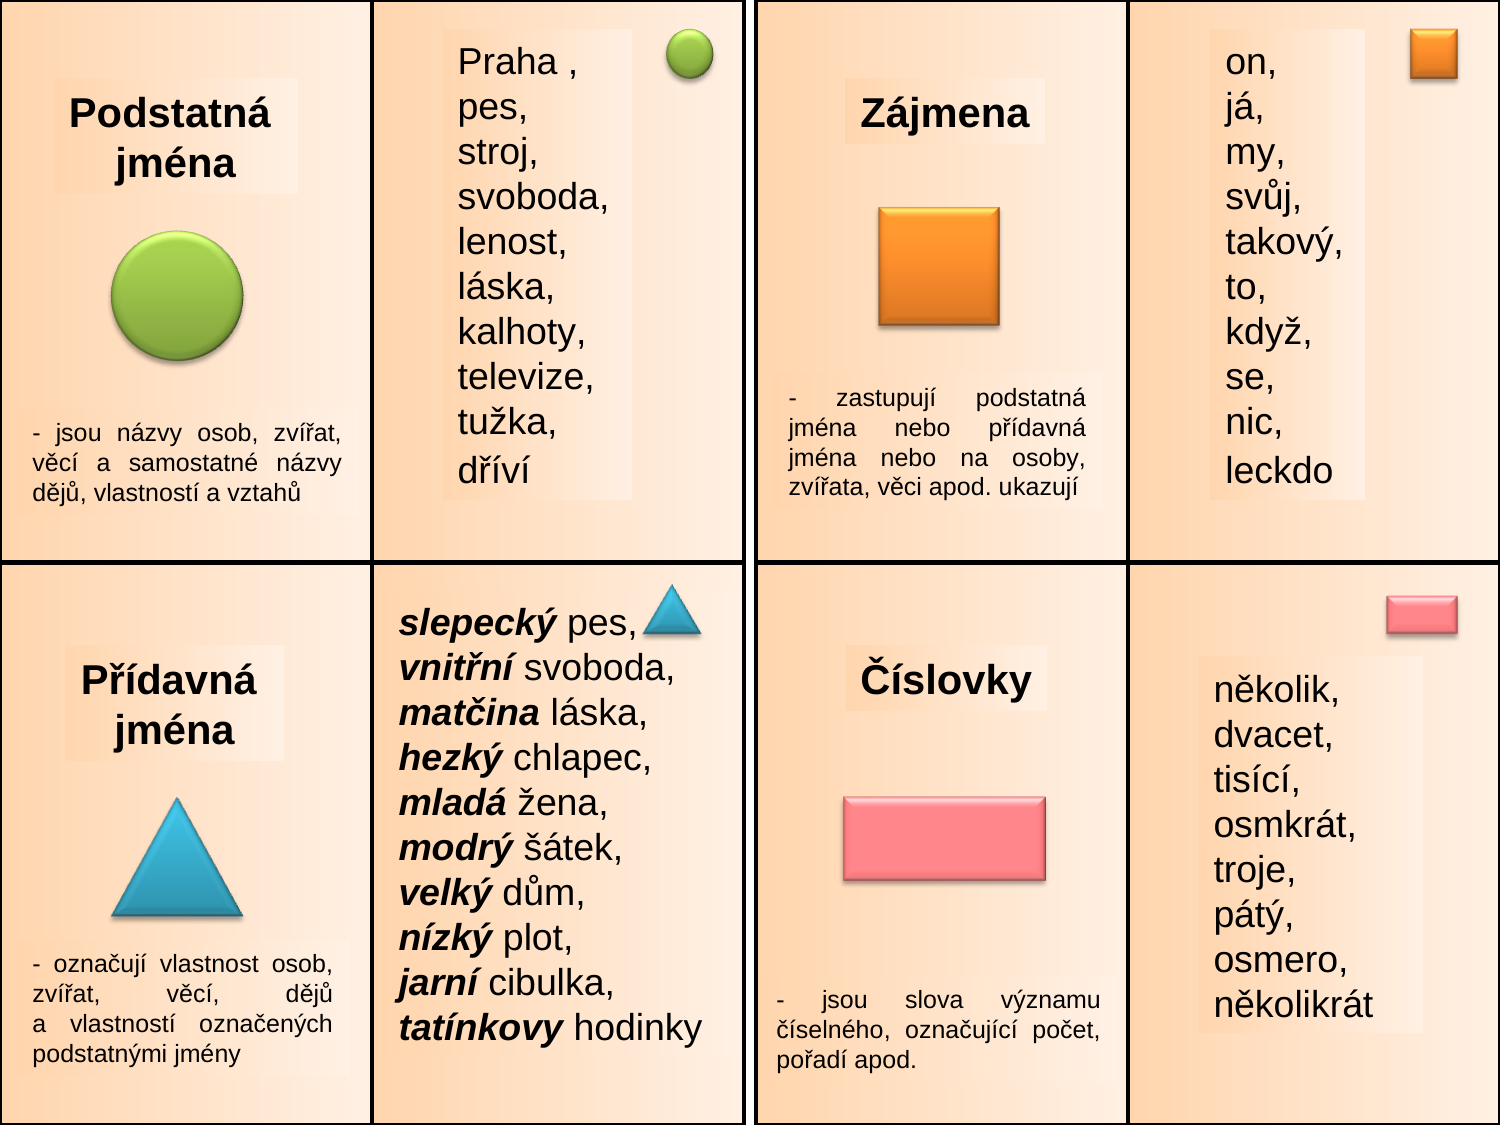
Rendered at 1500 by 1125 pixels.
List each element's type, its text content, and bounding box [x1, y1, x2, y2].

picture [657, 24, 722, 92]
text_box Číslovky [845, 645, 1047, 711]
text_box slepecký pes, vnitřní svoboda, matčina láska, hezký chlapec, mladá žena, modrý šátek, velký dům, nízký plot, jarní cibulka, tatínkovy hodinky [383, 590, 739, 1056]
text_box Přídavná jména [65, 645, 284, 761]
text_box Podstatná jména [54, 78, 298, 194]
picture [1378, 591, 1466, 647]
picture [870, 202, 1008, 339]
picture [102, 792, 252, 929]
text_box - označují vlastnost osob, zvířat, věcí, dějů a vlastností označených podstatnými jmény [17, 940, 349, 1076]
picture [1401, 24, 1466, 92]
picture [102, 226, 252, 374]
picture [834, 792, 1054, 893]
text_box - jsou slova významu číselného, označující počet, pořadí apod. [761, 976, 1117, 1082]
text_box [755, 0, 1500, 1125]
text_box Praha , pes, stroj, svoboda, lenost, láska, kalhoty, televize, tužka, dříví [442, 29, 632, 500]
picture [634, 579, 710, 647]
text_box [0, 0, 745, 1125]
text_box Zájmena [845, 78, 1045, 144]
text_box - jsou názvy osob, zvířat, věcí a samostatné názvy dějů, vlastností a vztahů [17, 408, 358, 515]
text_box on, já, my, svůj, takový, to, když, se, nic, leckdo [1210, 29, 1365, 500]
text_box několik, dvacet, tisící, osmkrát, troje, pátý, osmero, několikrát [1198, 656, 1424, 1033]
text_box - zastupují podstatná jména nebo přídavná jména nebo na osoby, zvířata, věci apod. ukazují [773, 373, 1102, 509]
